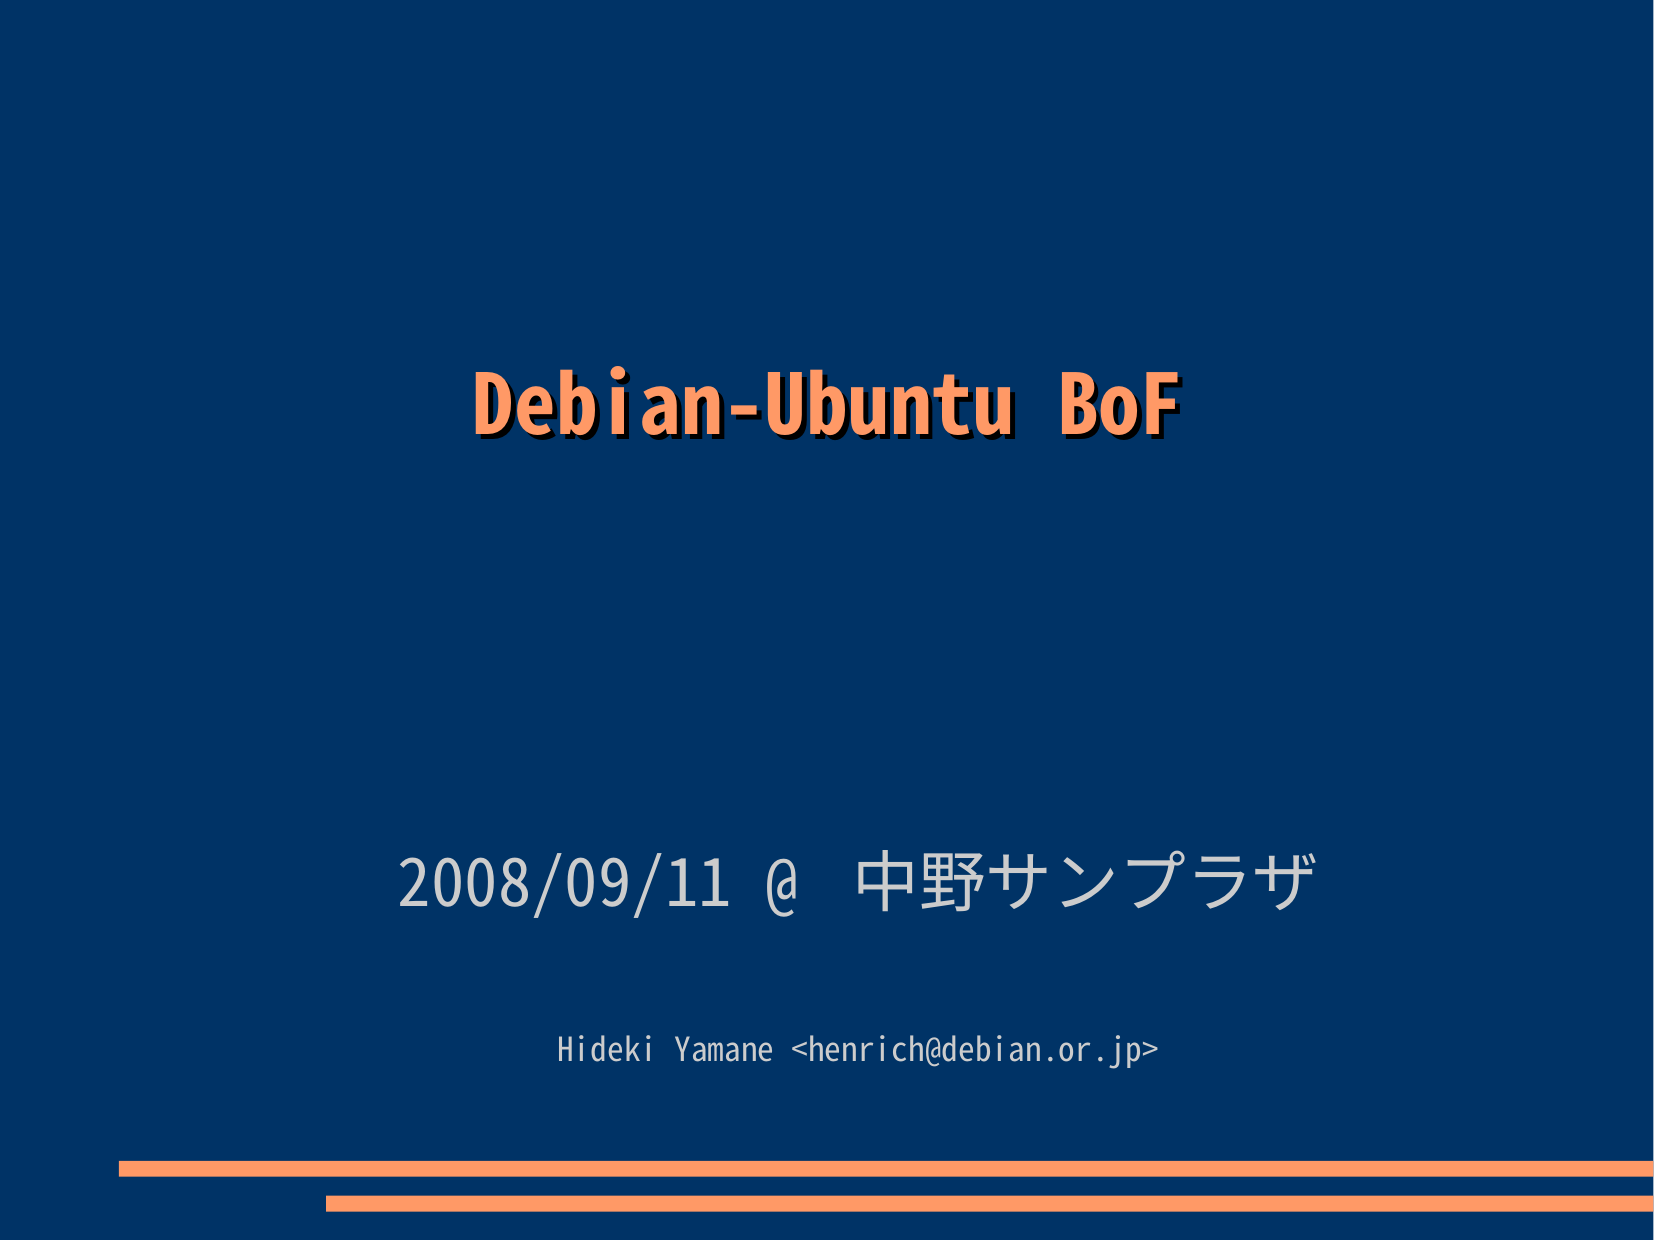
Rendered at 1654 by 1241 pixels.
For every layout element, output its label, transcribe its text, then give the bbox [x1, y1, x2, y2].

subtitle 2008/09/11 @ 中野サンプラザ Hideki Yamane <henrich@debian.or.jp> [121, 767, 1561, 1132]
title Debian-Ubuntu BoF [121, 294, 1534, 502]
